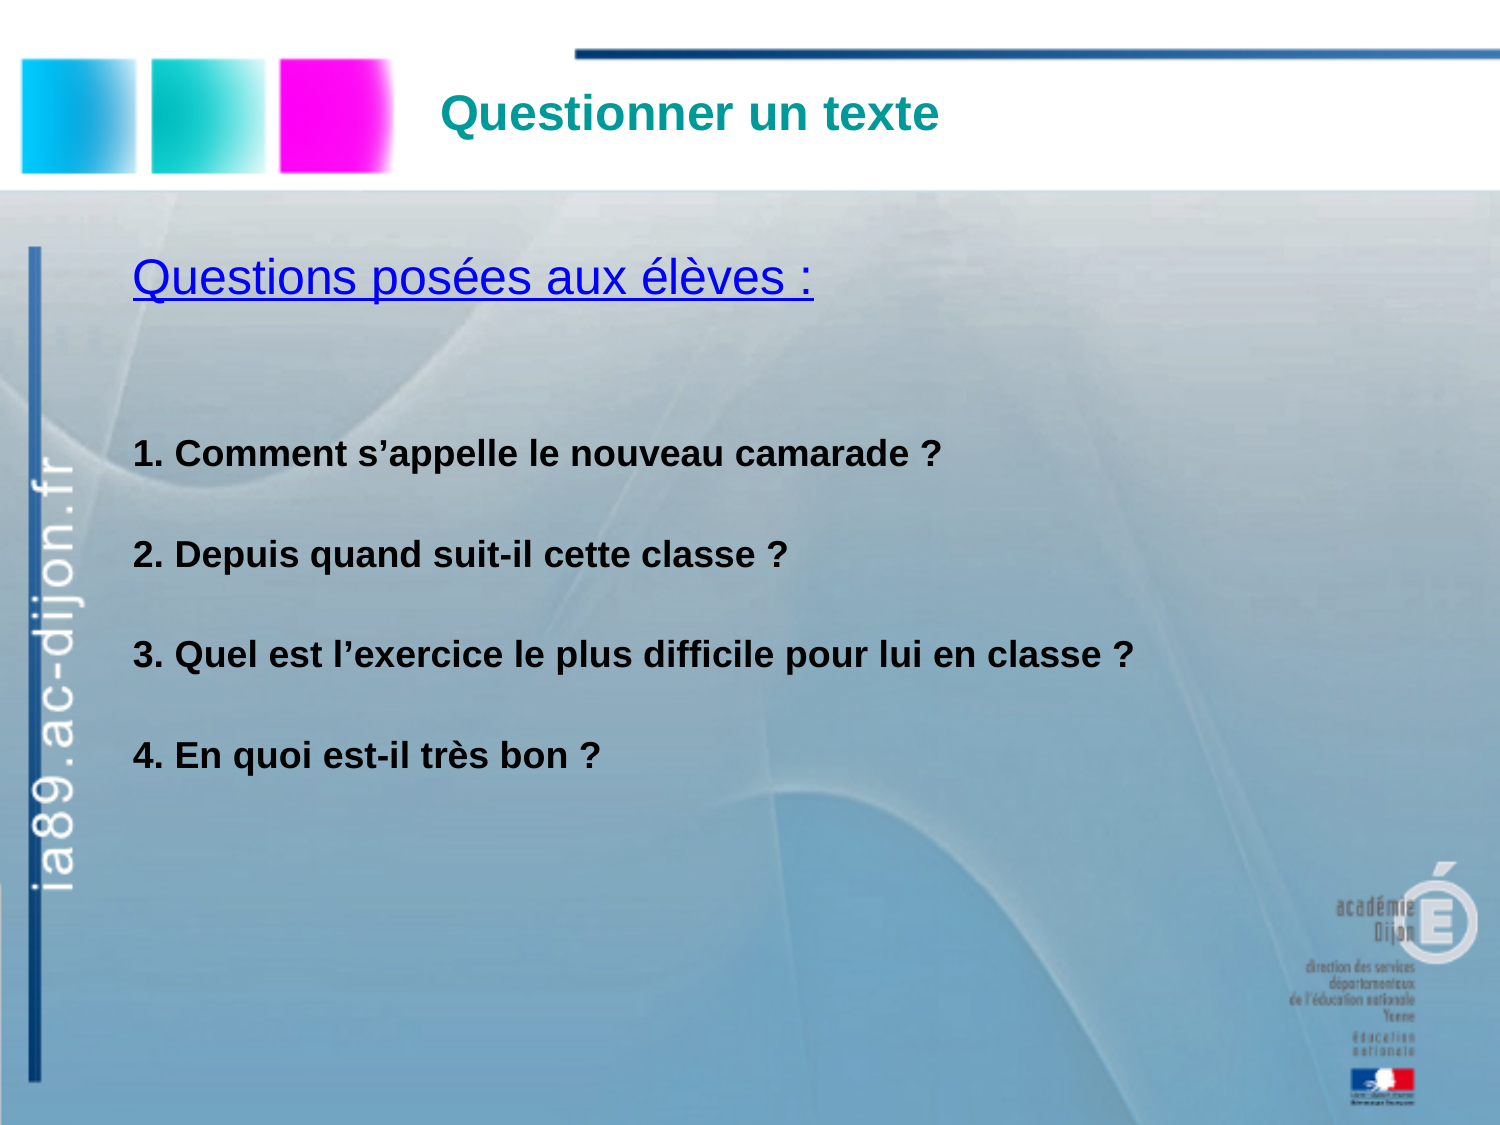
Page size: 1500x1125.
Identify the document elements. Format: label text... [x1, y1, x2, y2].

title Questionner un texte [425, 42, 1459, 185]
picture [0, 0, 1500, 1125]
list Questions posées aux élèves : 1. Comment s’appelle le nouveau camarade ? 2. Depuis quand suit-il cette classe ? 3. Quel est l’exercice le plus difficile pour lui en classe ? 4. En quoi est-il très bon ? [118, 242, 1421, 910]
